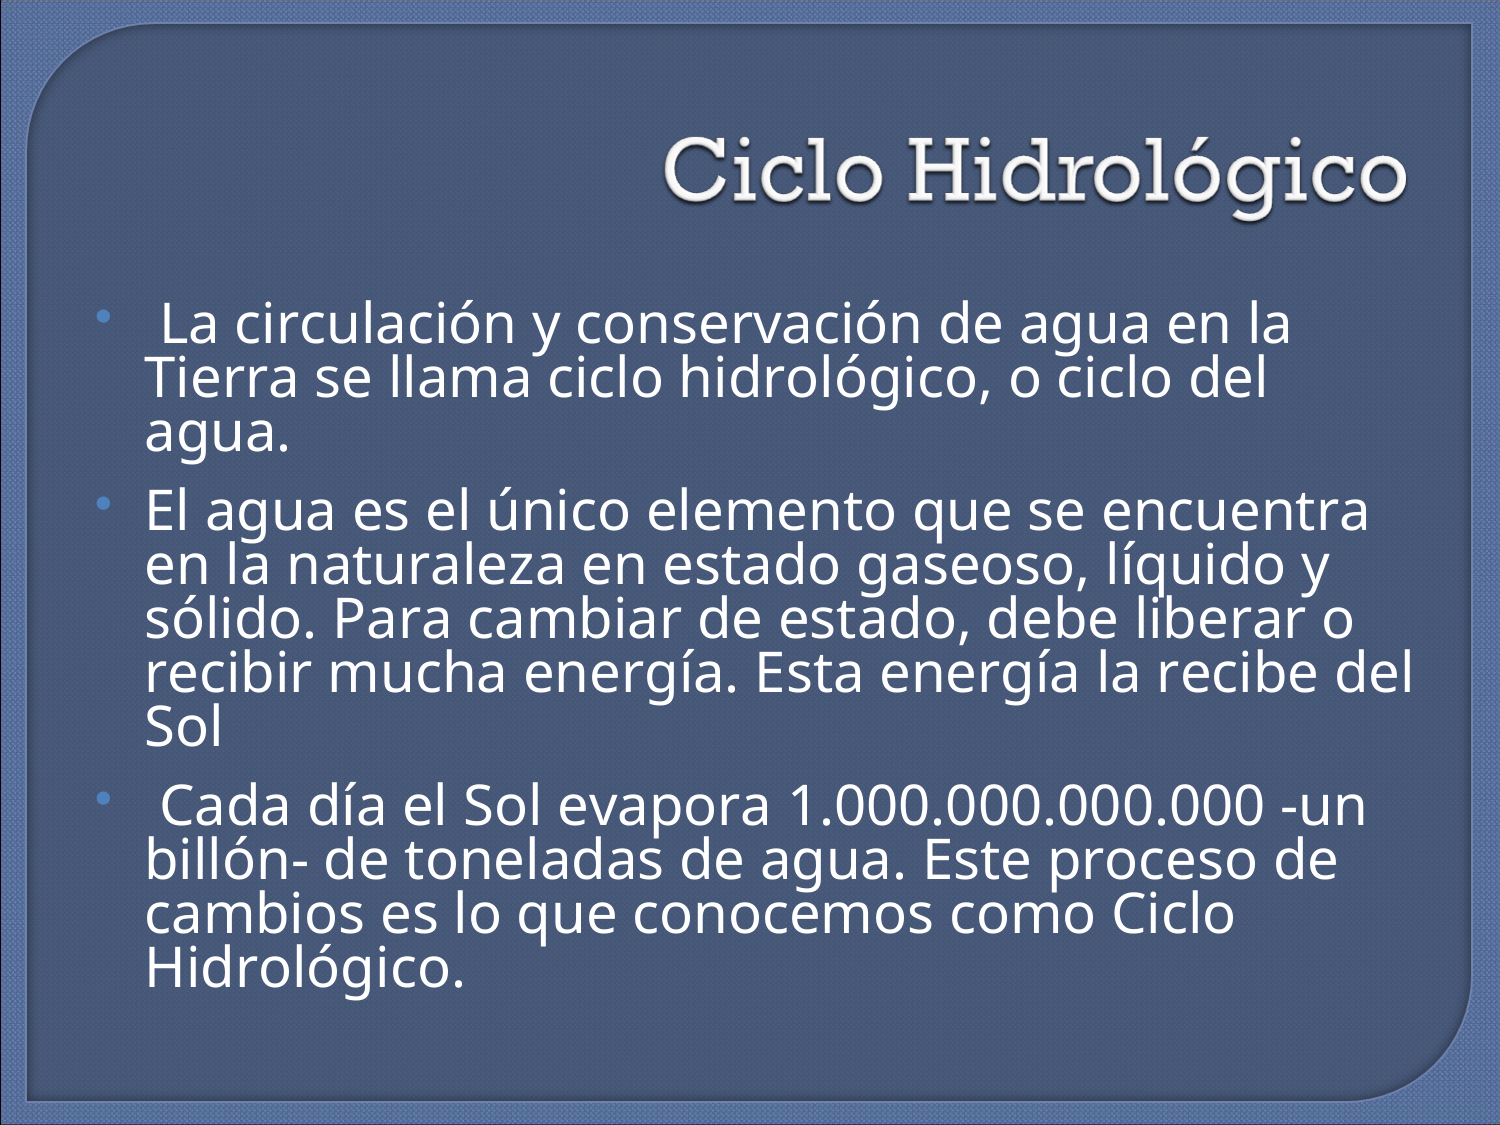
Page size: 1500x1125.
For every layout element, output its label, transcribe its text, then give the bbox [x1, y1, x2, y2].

picture [0, 0, 1500, 1125]
list La circulación y conservación de agua en la Tierra se llama ciclo hidrológico, o ciclo del agua. El agua es el único elemento que se encuentra en la naturaleza en estado gaseoso, líquido y sólido. Para cambiar de estado, debe liberar o recibir mucha energía. Esta energía la recibe del Sol Cada día el Sol evapora 1.000.000.000.000 -un billón- de toneladas de agua. Este proceso de cambios es lo que conocemos como Ciclo Hidrológico. [82, 292, 1433, 1067]
text_box [73, 40, 1472, 233]
